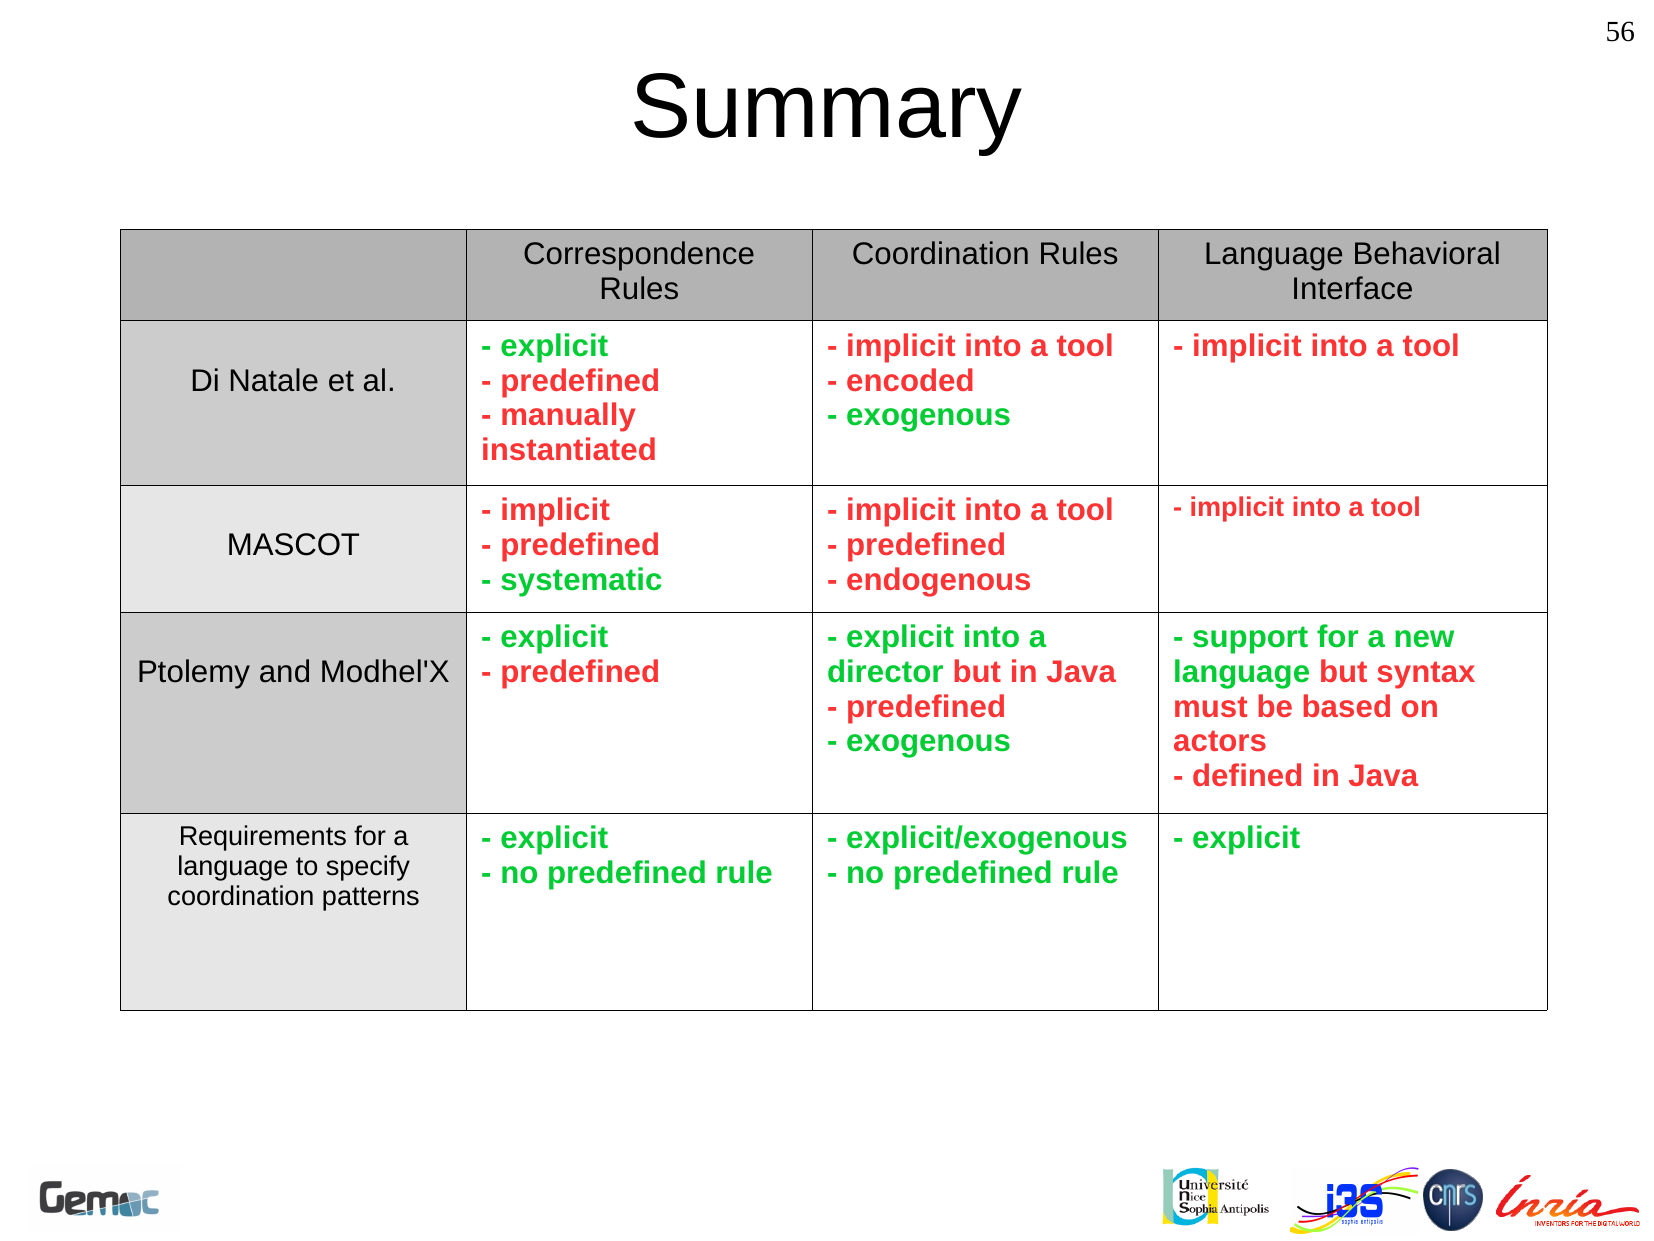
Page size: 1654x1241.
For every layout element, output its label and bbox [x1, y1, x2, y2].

table_cell [467, 321, 812, 485]
table_cell [467, 613, 812, 813]
table_cell [813, 814, 1158, 1010]
table_cell [813, 486, 1158, 612]
table_cell [1159, 613, 1547, 813]
table_cell [1159, 814, 1547, 1010]
table_cell [121, 613, 466, 813]
table_cell [1159, 321, 1547, 485]
table_cell [813, 613, 1158, 813]
table_cell [1159, 486, 1547, 612]
table_header [1159, 230, 1547, 320]
title [82, 2, 1571, 210]
table_header [813, 230, 1158, 320]
table_cell [121, 486, 466, 612]
table_header [467, 230, 812, 320]
table_cell [813, 321, 1158, 485]
table_cell [467, 486, 812, 612]
table_cell [467, 814, 812, 1010]
table_cell [121, 814, 466, 1010]
table_header [121, 230, 466, 320]
picture [1137, 1150, 1647, 1241]
table_cell [121, 321, 466, 485]
